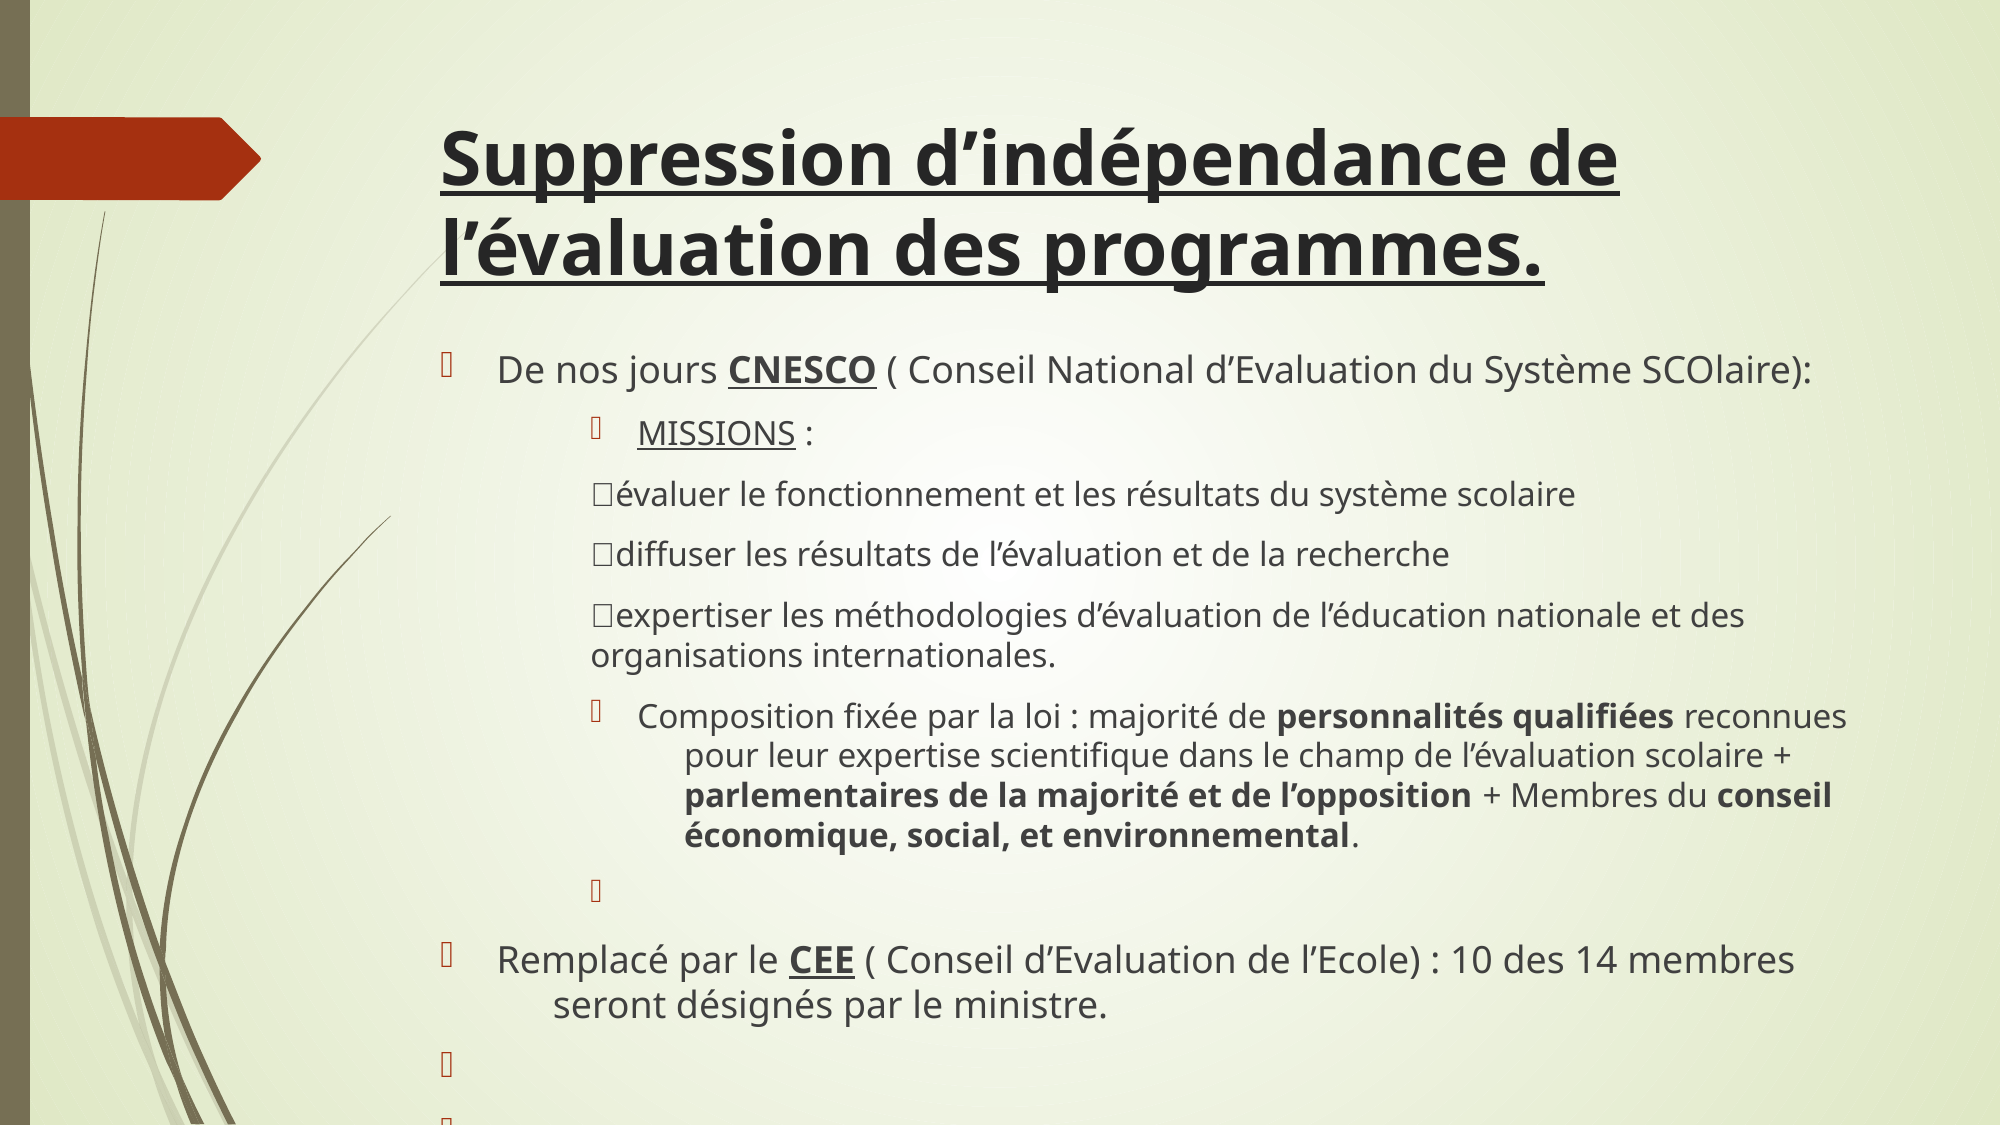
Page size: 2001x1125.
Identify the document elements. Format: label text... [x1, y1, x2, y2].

list De nos jours CNESCO ( Conseil National d’Evaluation du Système SCOlaire): MISSIONS : évaluer le fonctionnement et les résultats du système scolaire diffuser les résultats de l’évaluation et de la recherche expertiser les méthodologies d’évaluation de l’éducation nationale et des organisations internationales. Composition fixée par la loi : majorité de personnalités qualifiées reconnues pour leur expertise scientifique dans le champ de l’évaluation scolaire + parlementaires de la majorité et de l’opposition + Membres du conseil économique, social, et environnemental. Remplacé par le CEE ( Conseil d’Evaluation de l’Ecole) : 10 des 14 membres seront désignés par le ministre. [425, 338, 1888, 1075]
title Suppression d’indépendance de l’évaluation des programmes. [425, 102, 1888, 313]
